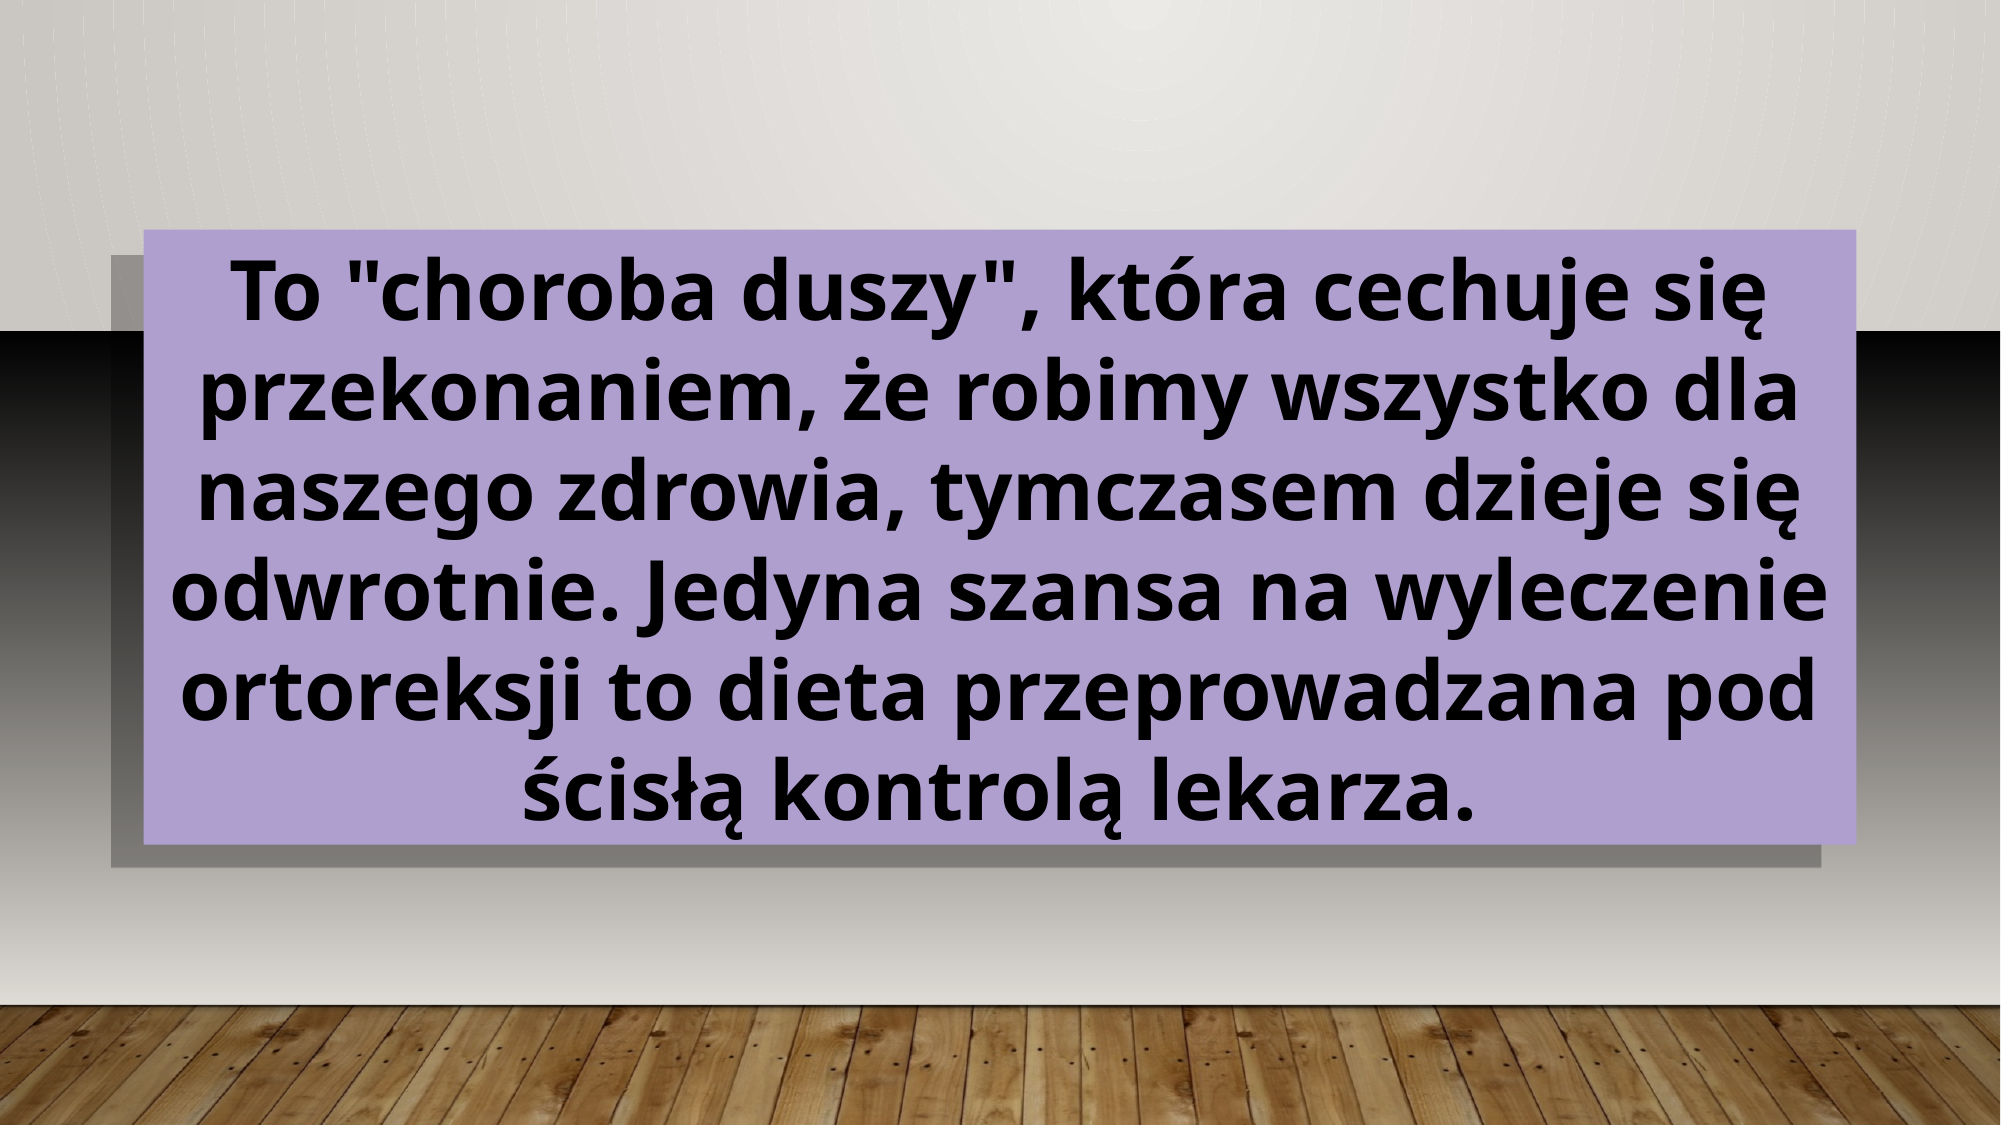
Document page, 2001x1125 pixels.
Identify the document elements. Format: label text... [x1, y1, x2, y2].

text_box To "choroba duszy", która cechuje się przekonaniem, że robimy wszystko dla naszego zdrowia, tymczasem dzieje się odwrotnie. Jedyna szansa na wyleczenie ortoreksji to dieta przeprowadzana pod ścisłą kontrolą lekarza. [143, 229, 1857, 750]
